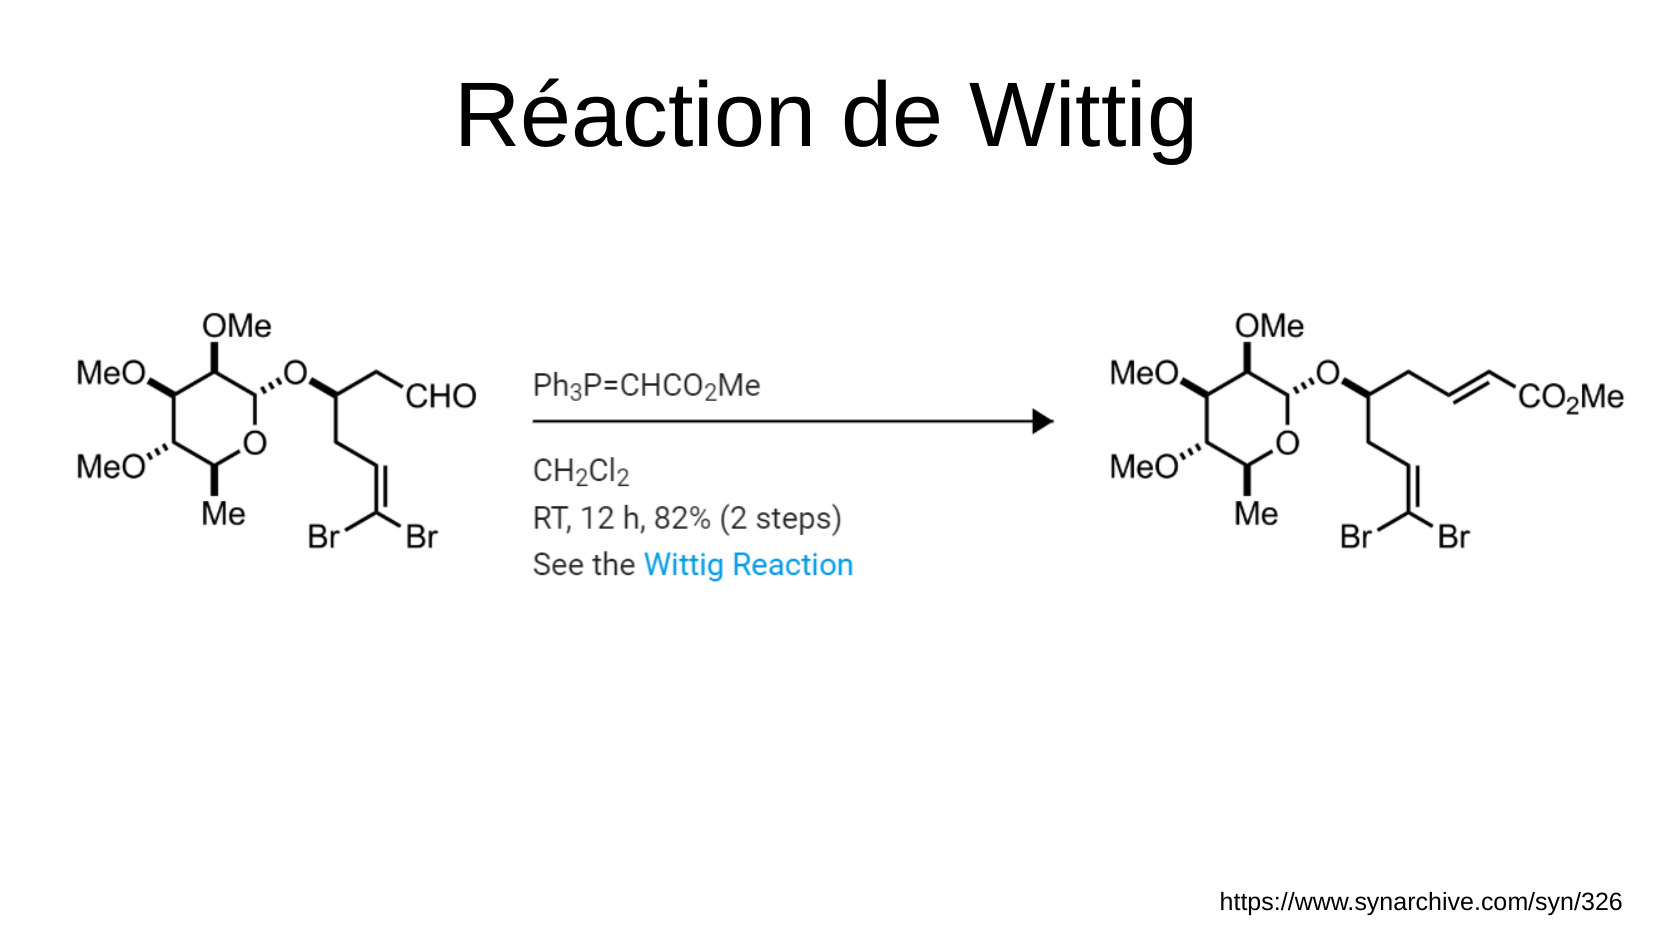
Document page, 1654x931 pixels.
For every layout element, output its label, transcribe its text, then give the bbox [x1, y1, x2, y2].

text_box https://www.synarchive.com/syn/326 [1204, 880, 1654, 931]
title Réaction de Wittig [82, 37, 1571, 193]
picture [23, 273, 1641, 663]
